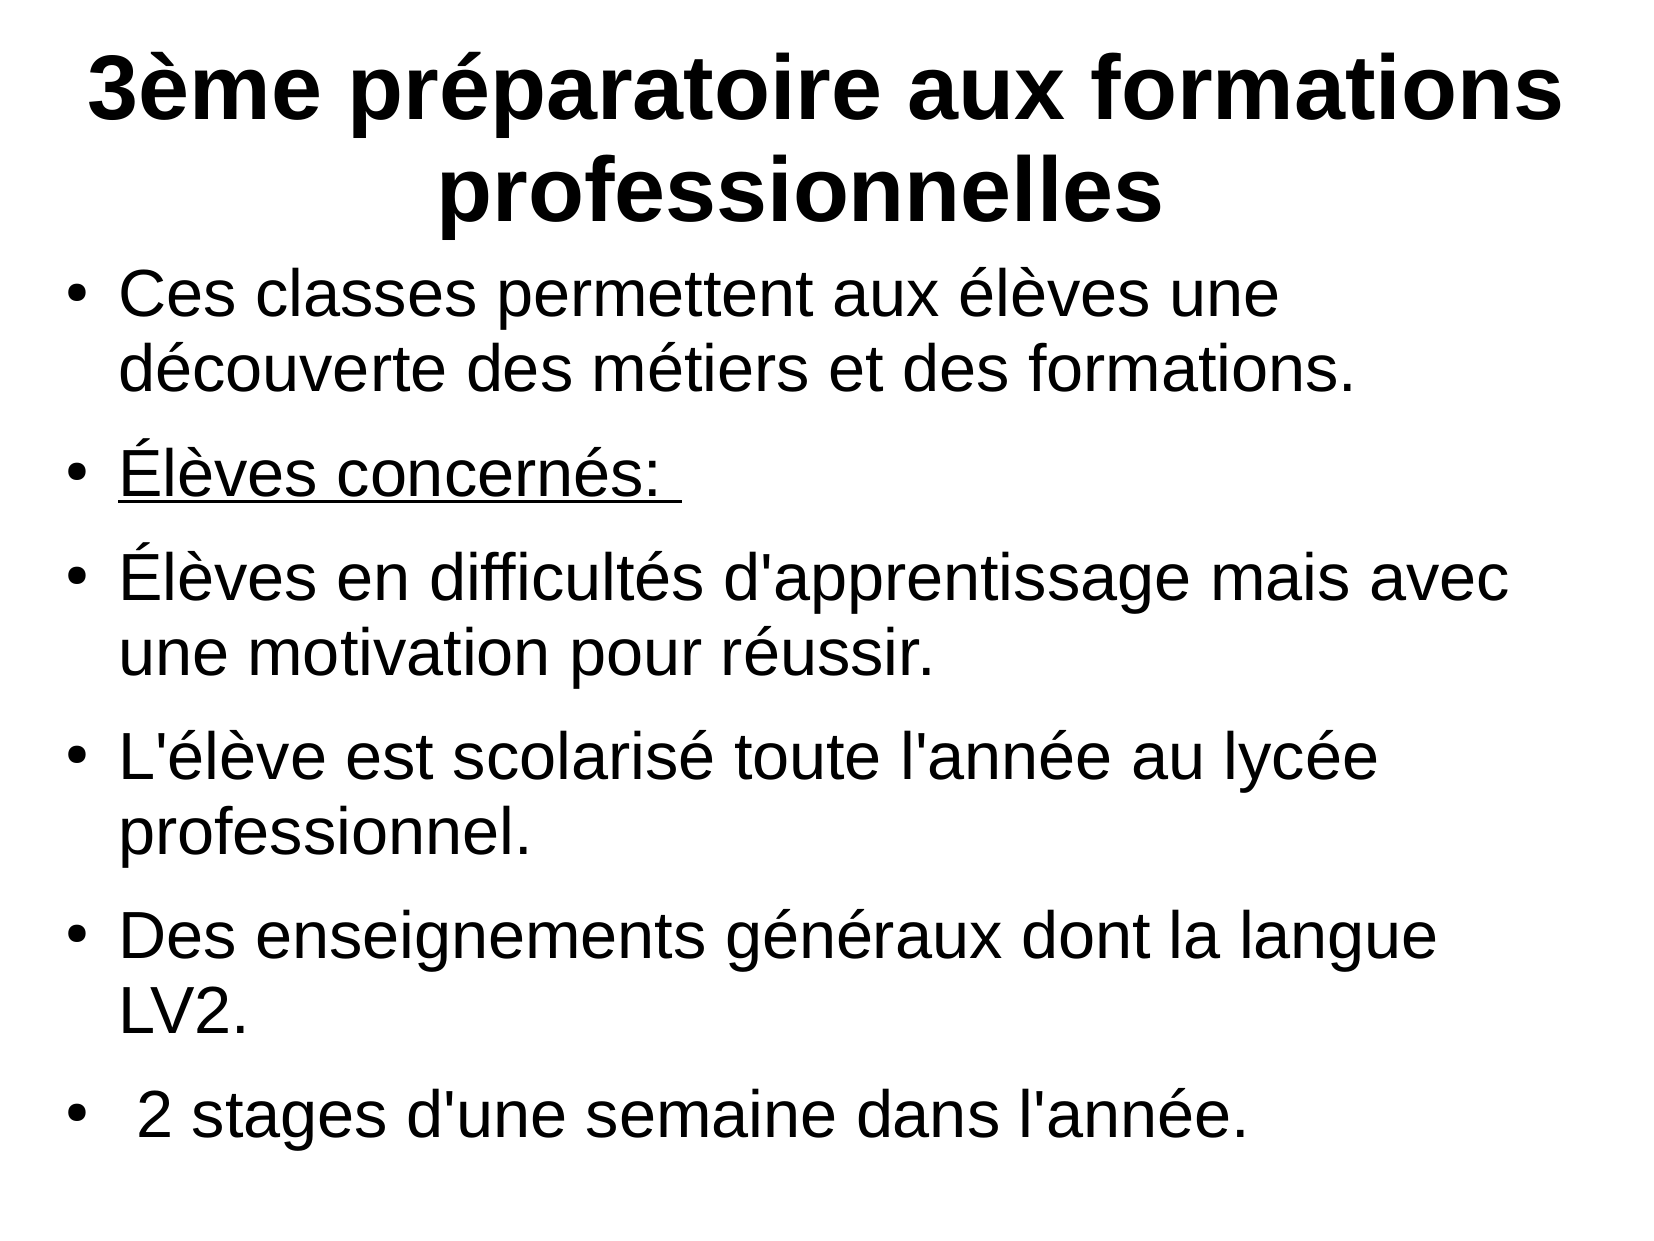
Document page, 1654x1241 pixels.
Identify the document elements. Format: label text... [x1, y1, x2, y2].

title 3ème préparatoire aux formations professionnelles [82, 35, 1571, 243]
list Ces classes permettent aux élèves une découverte des métiers et des formations. Élèves concernés: Élèves en difficultés d'apprentissage mais avec une motivation pour réussir. L'élève est scolarisé toute l'année au lycée professionnel. Des enseignements généraux dont la langue LV2. 2 stages d'une semaine dans l'année. [47, 256, 1536, 1241]
